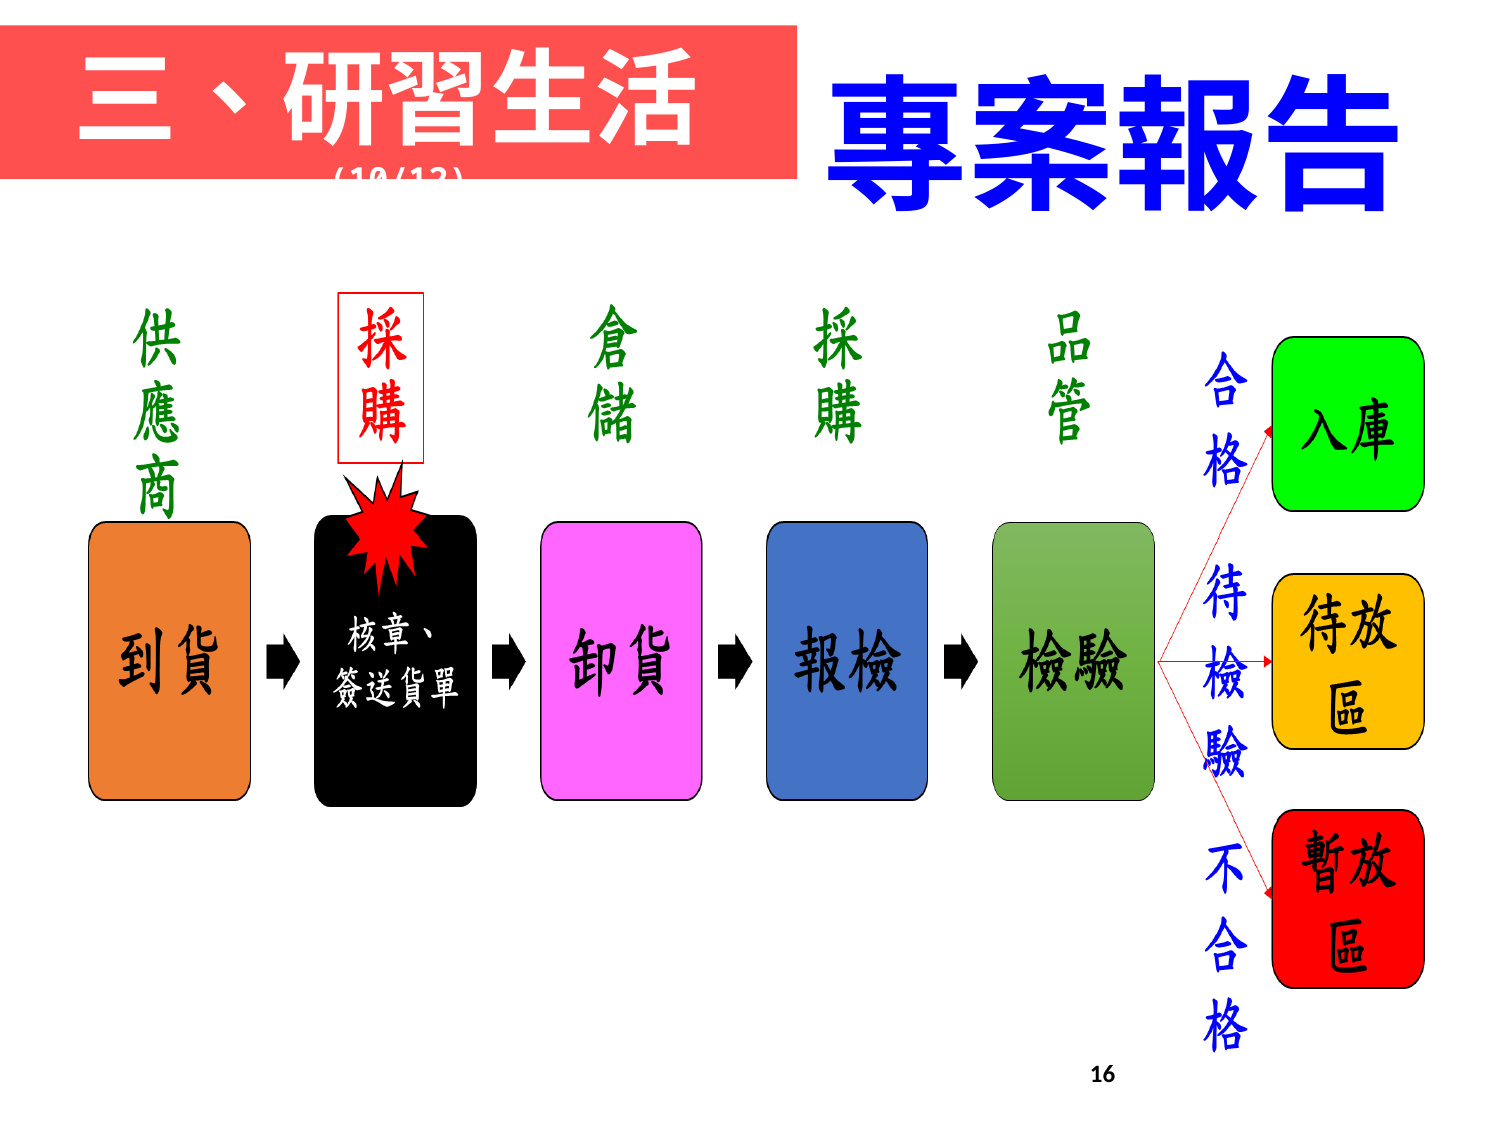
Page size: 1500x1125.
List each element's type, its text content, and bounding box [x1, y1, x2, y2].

picture [77, 255, 1428, 1103]
title 專案報告 [75, 45, 1426, 233]
text_box 16 [1074, 1042, 1426, 1103]
text_box 三、研習生活(10/12) [0, 25, 798, 179]
